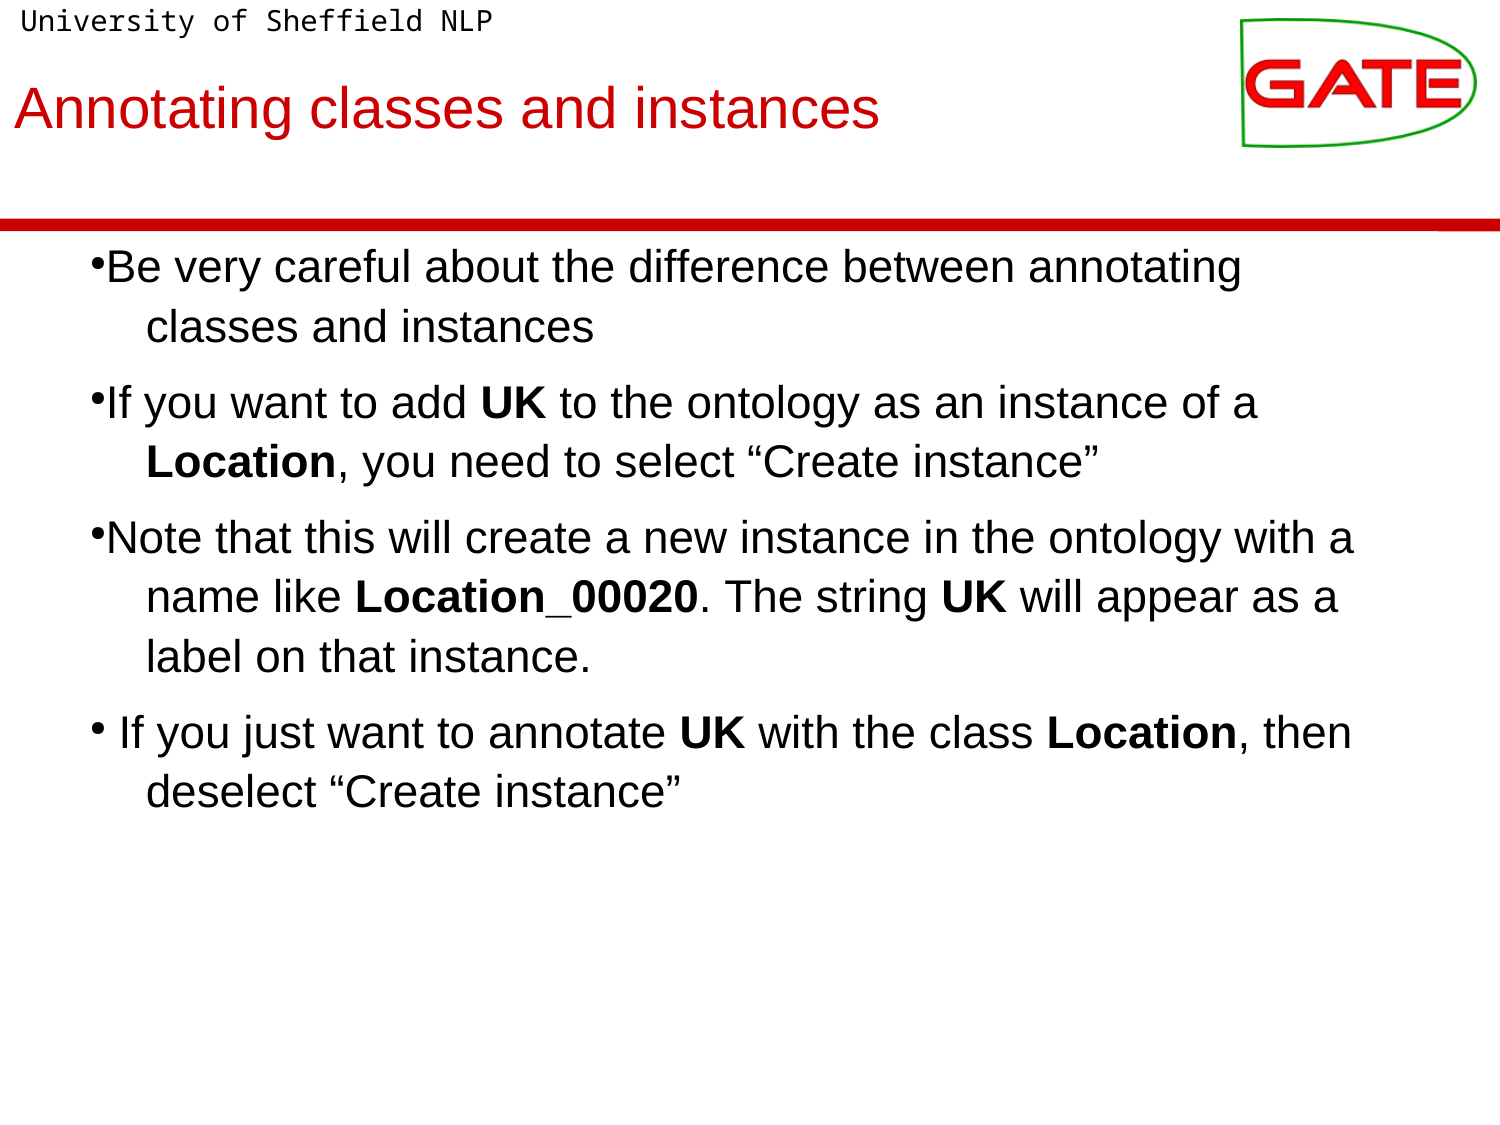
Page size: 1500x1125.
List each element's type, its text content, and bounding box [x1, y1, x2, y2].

picture [1240, 18, 1477, 148]
list Be very careful about the difference between annotating classes and instances If you want to add UK to the ontology as an instance of a Location, you need to select “Create instance” Note that this will create a new instance in the ontology with a name like Location_00020. The string UK will appear as a label on that instance. If you just want to annotate UK with the class Location, then deselect “Create instance” [74, 224, 1415, 984]
title Annotating classes and instances [0, 11, 1239, 205]
